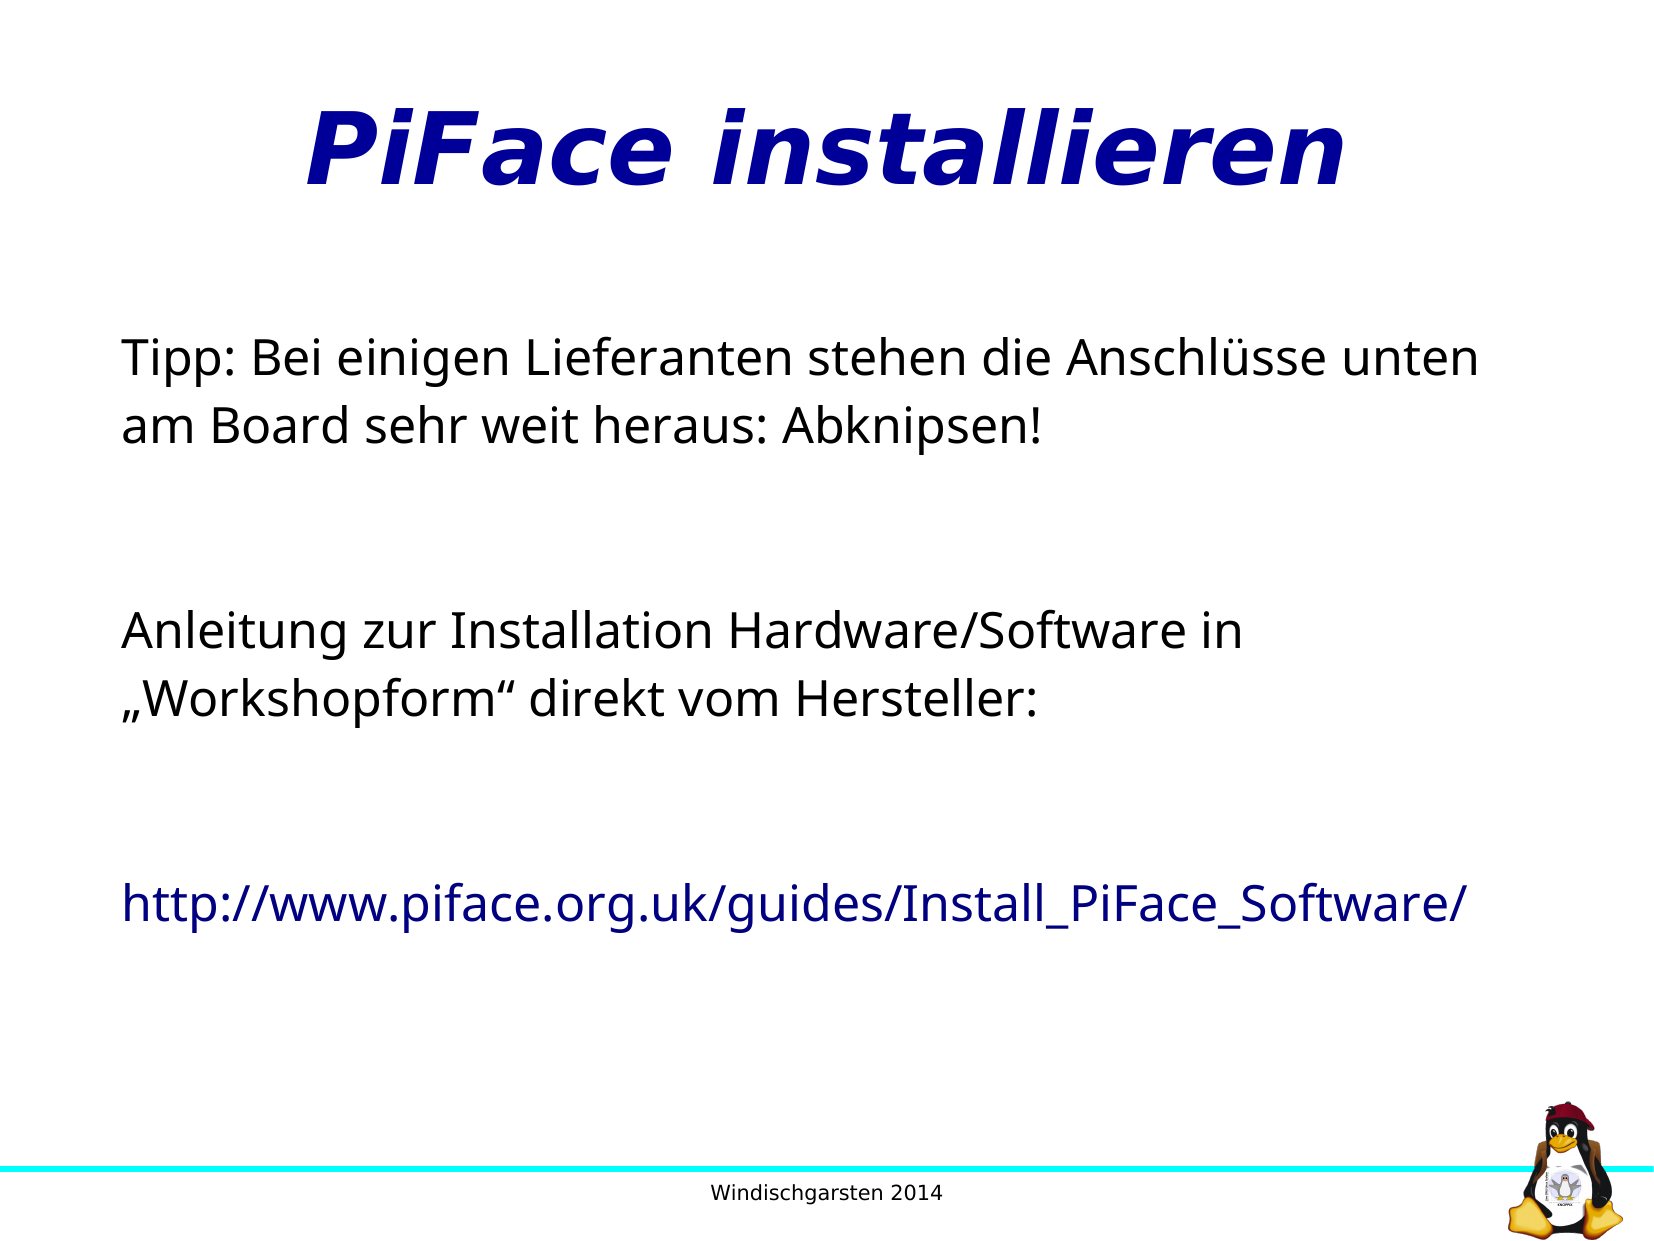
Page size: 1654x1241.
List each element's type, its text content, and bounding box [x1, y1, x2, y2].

title PiFace installieren [121, 46, 1534, 254]
list Tipp: Bei einigen Lieferanten stehen die Anschlüsse unten am Board sehr weit heraus: Abknipsen! Anleitung zur Installation Hardware/Software in „Workshopform“ direkt vom Hersteller: http://www.piface.org.uk/guides/Install_PiFace_Software/ [121, 322, 1561, 1132]
picture [1505, 1100, 1625, 1241]
